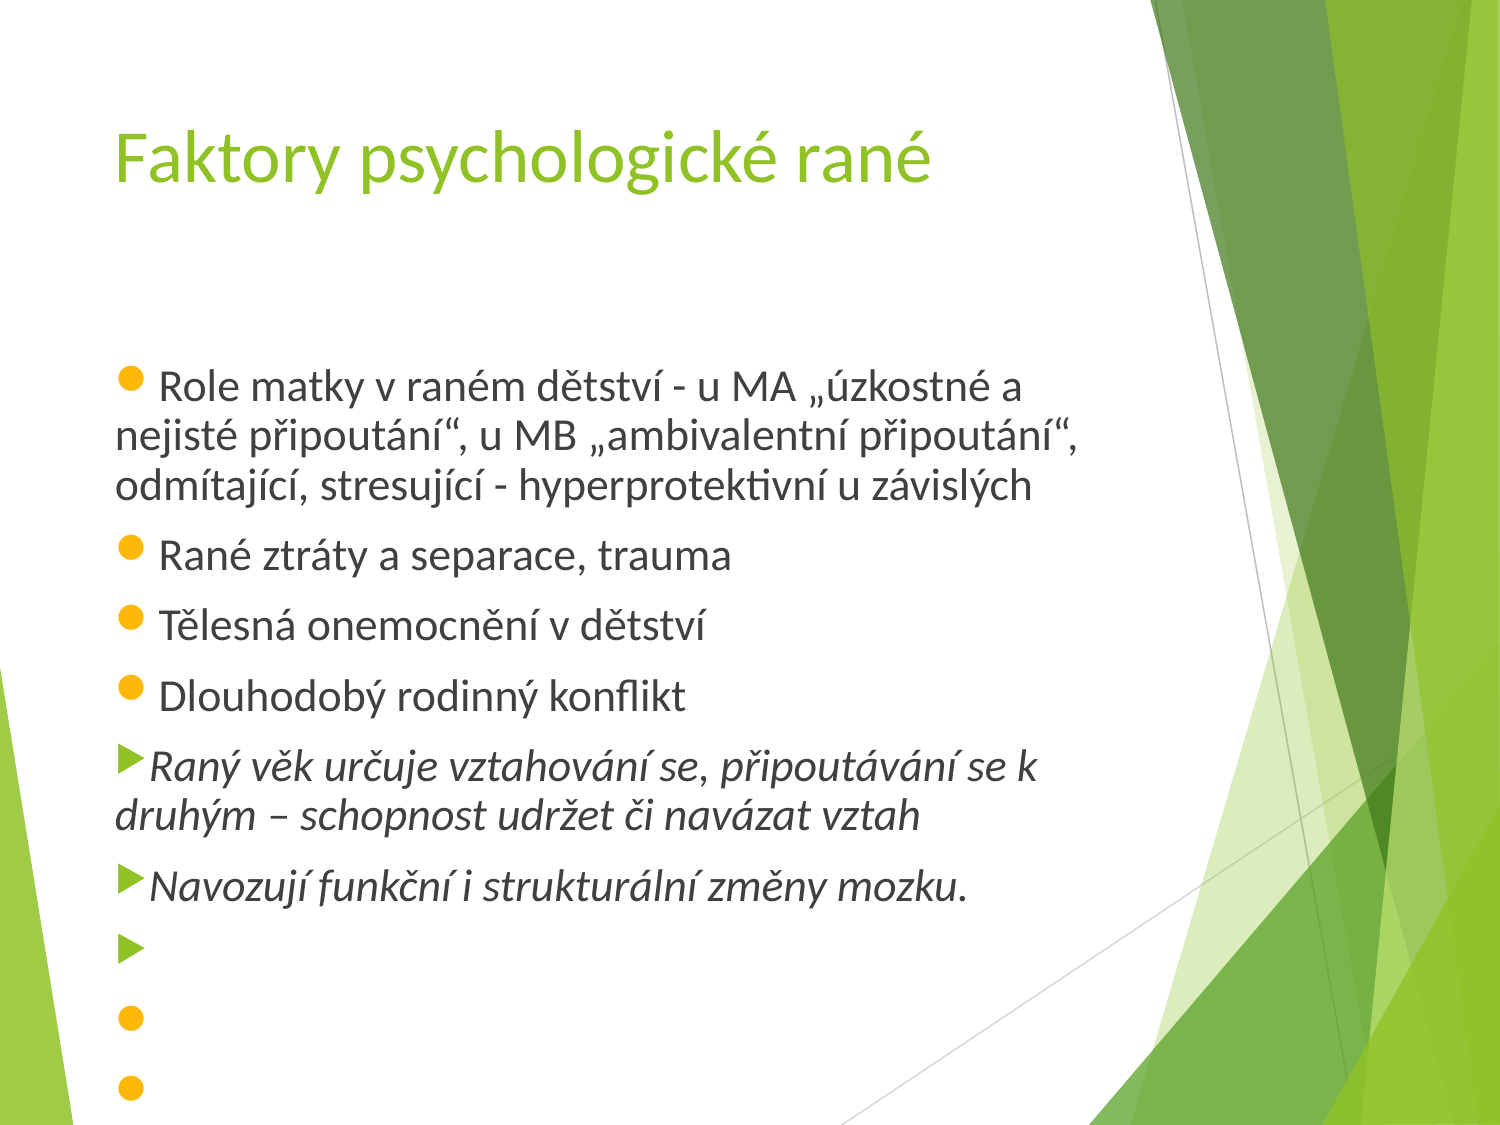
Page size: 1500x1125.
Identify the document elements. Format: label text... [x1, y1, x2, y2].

list Role matky v raném dětství - u MA „úzkostné a nejisté připoutání“, u MB „ambivalentní připoutání“, odmítající, stresující - hyperprotektivní u závislých Rané ztráty a separace, trauma Tělesná onemocnění v dětství Dlouhodobý rodinný konflikt Raný věk určuje vztahování se, připoutávání se k druhým – schopnost udržet či navázat vztah Navozují funkční i strukturální změny mozku. [99, 354, 1142, 992]
title Faktory psychologické rané [99, 99, 1142, 317]
